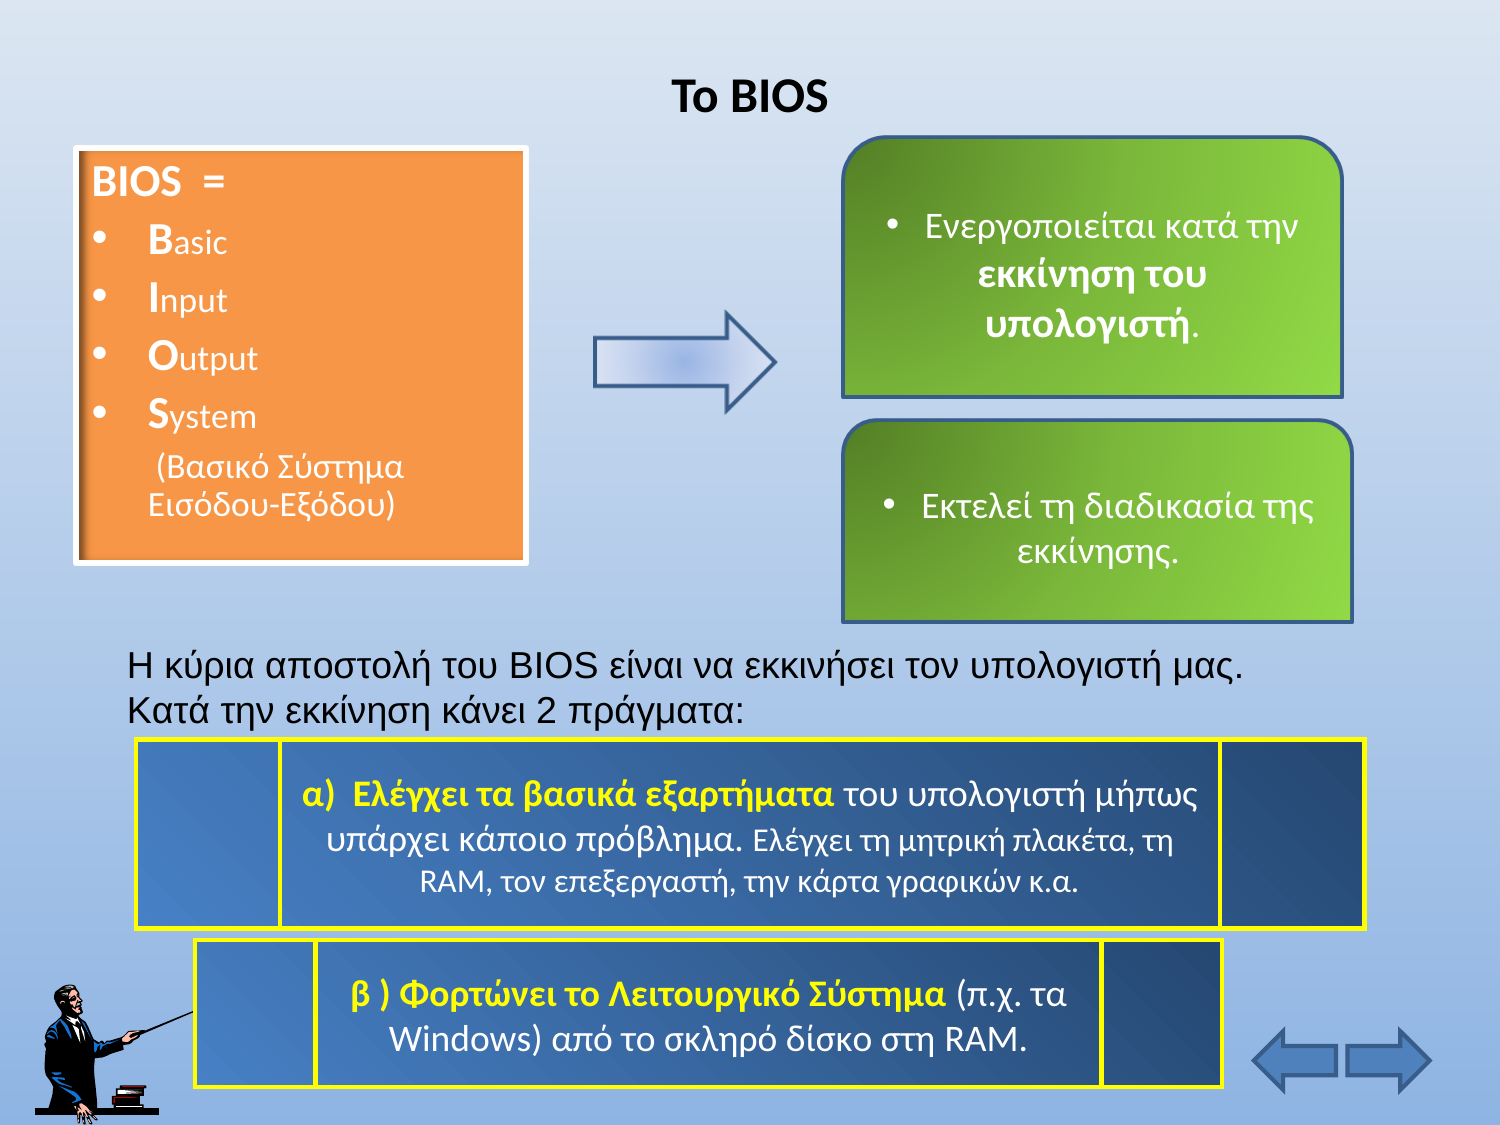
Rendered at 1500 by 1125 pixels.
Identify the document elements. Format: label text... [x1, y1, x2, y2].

text_box β ) Φορτώνει το Λειτουργικό Σύστημα (π.χ. τα Windows) από το σκληρό δίσκο στη RAM. [195, 940, 1222, 1087]
text_box Ενεργοποιείται κατά την εκκίνηση του υπολογιστή. [857, 149, 1328, 398]
text_box BIOS = Basic Input Output System (Βασικό Σύστημα Εισόδου-Εξόδου) [76, 148, 526, 563]
picture [72, 144, 530, 567]
text_box α) Ελέγχει τα βασικά εξαρτήματα του υπολογιστή μήπως υπάρχει κάποιο πρόβλημα. Ελέγχει τη μητρική πλακέτα, τη RAM, τον επεξεργαστή, την κάρτα γραφικών κ.α. [136, 739, 1364, 929]
picture [840, 417, 1355, 625]
picture [592, 308, 779, 416]
title Το BIOS [75, 45, 1426, 141]
picture [840, 134, 1345, 400]
text_box Η κύρια αποστολή του BIOS είναι να εκκινήσει τον υπολογιστή μας. Κατά την εκκίνηση κάνει 2 πράγματα: [112, 633, 1282, 739]
text_box Εκτελεί τη διαδικασία της εκκίνησης. [854, 430, 1343, 622]
